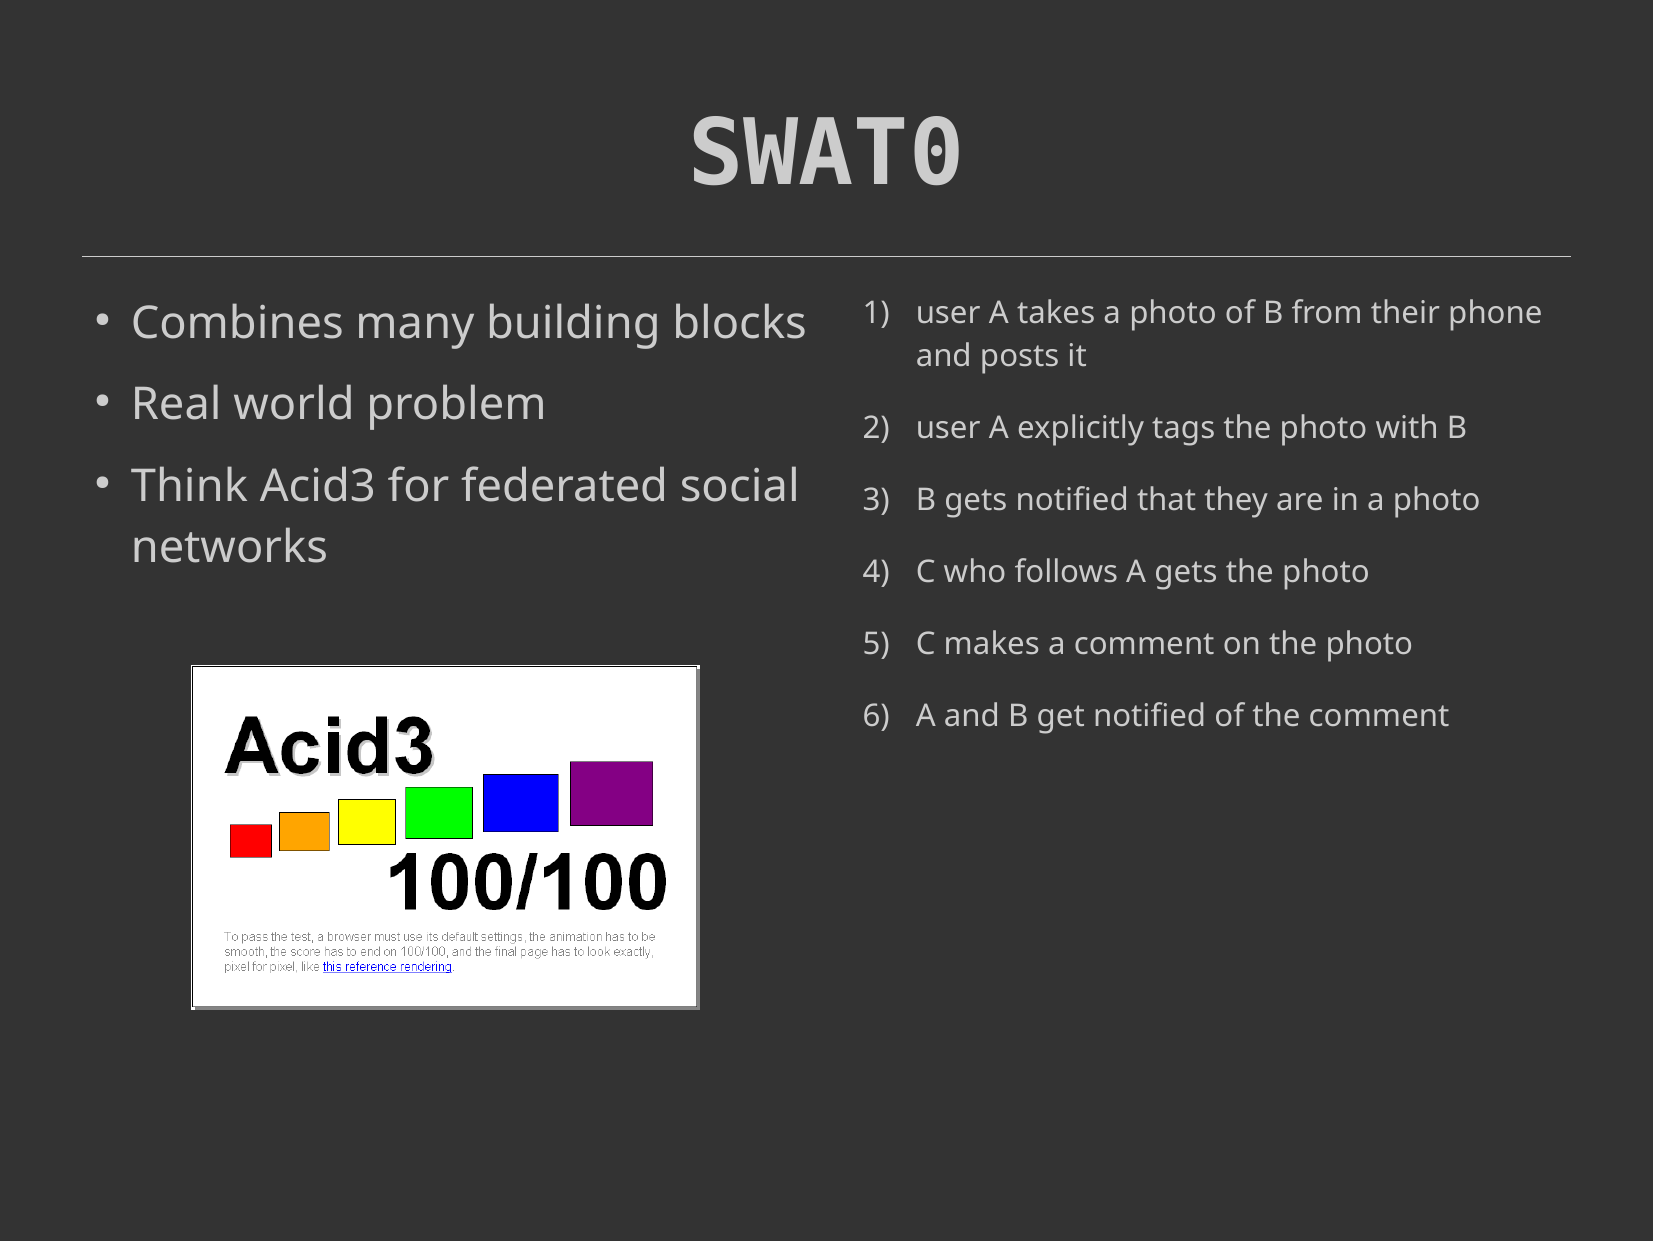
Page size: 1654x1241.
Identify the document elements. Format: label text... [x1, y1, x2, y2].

list Combines many building blocks Real world problem Think Acid3 for federated social networks [82, 290, 809, 634]
picture [191, 665, 700, 1010]
title SWAT0 [82, 49, 1571, 257]
list user A takes a photo of B from their phone and posts it user A explicitly tags the photo with B B gets notified that they are in a photo C who follows A gets the photo C makes a comment on the photo A and B get notified of the comment [844, 290, 1571, 1010]
